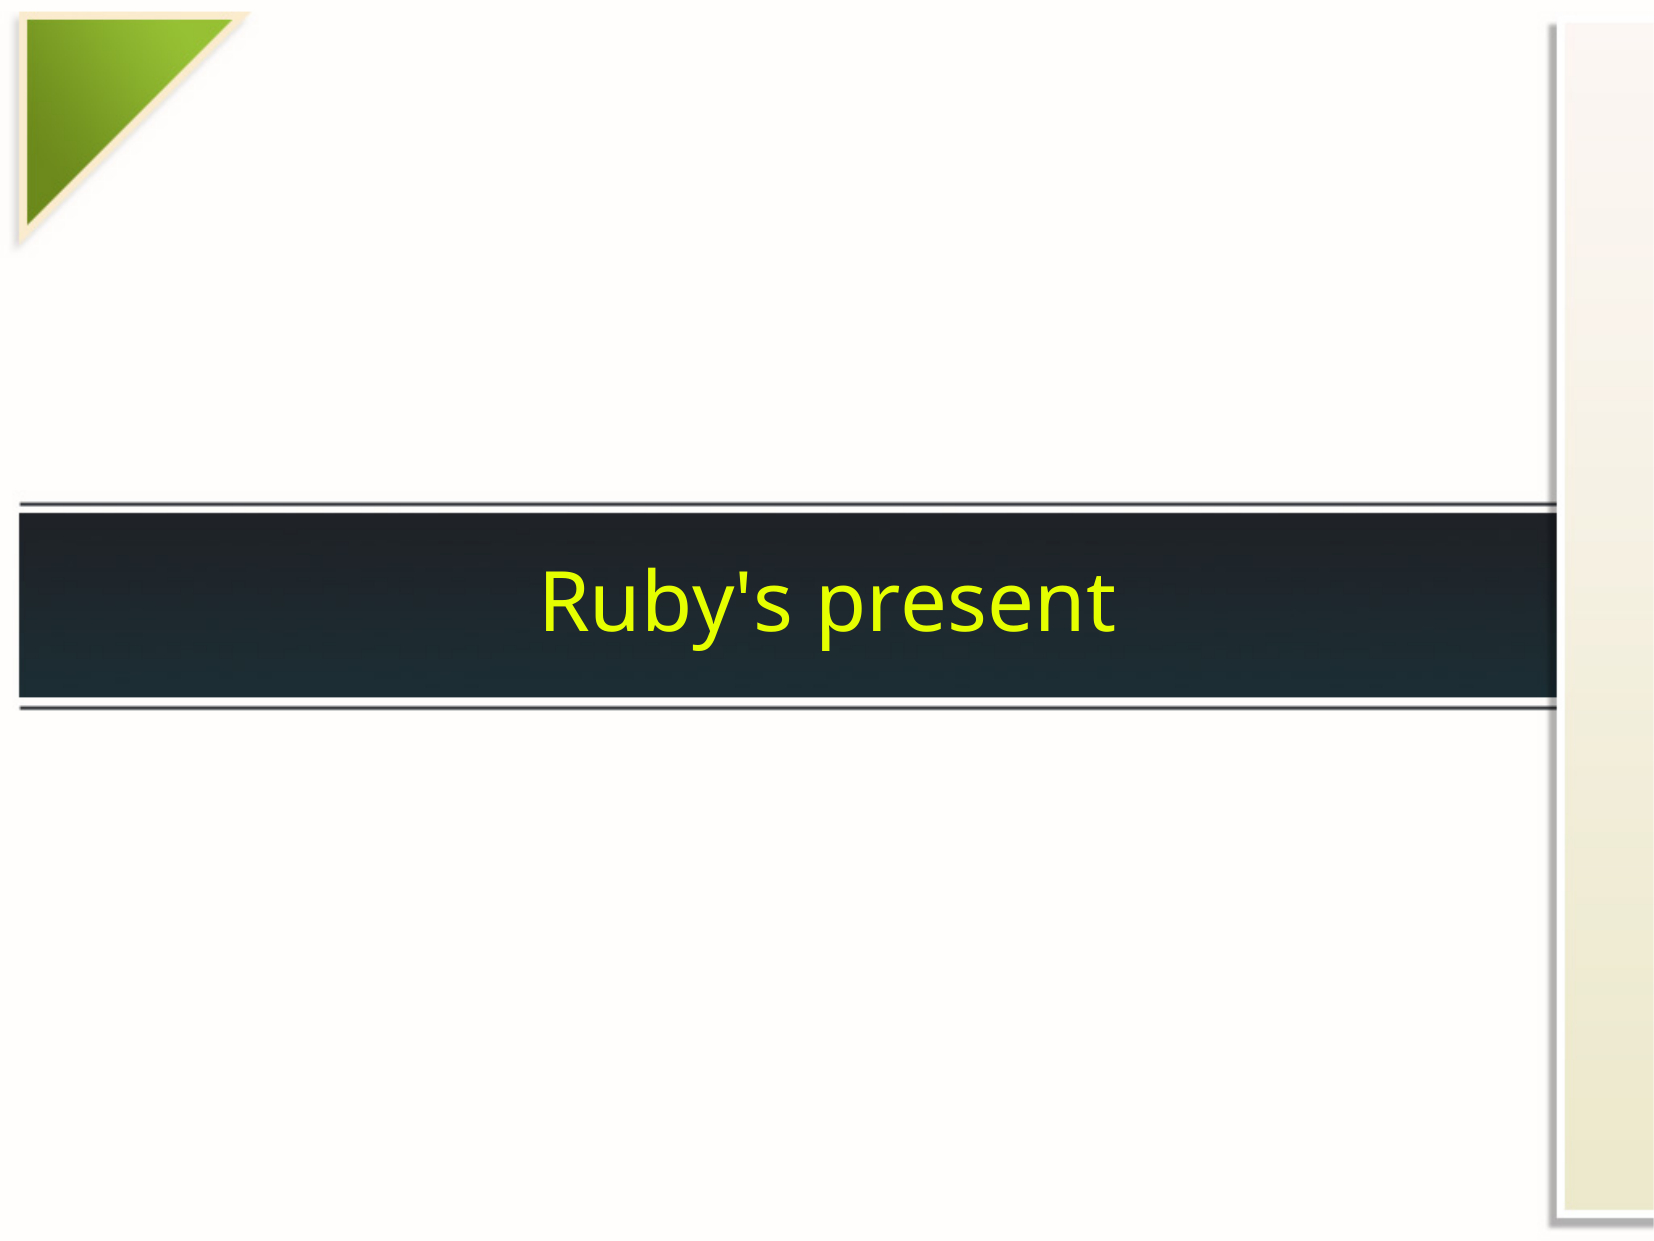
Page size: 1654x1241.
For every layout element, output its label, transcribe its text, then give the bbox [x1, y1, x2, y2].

title Ruby's present [121, 496, 1534, 704]
picture [0, 0, 1654, 1241]
